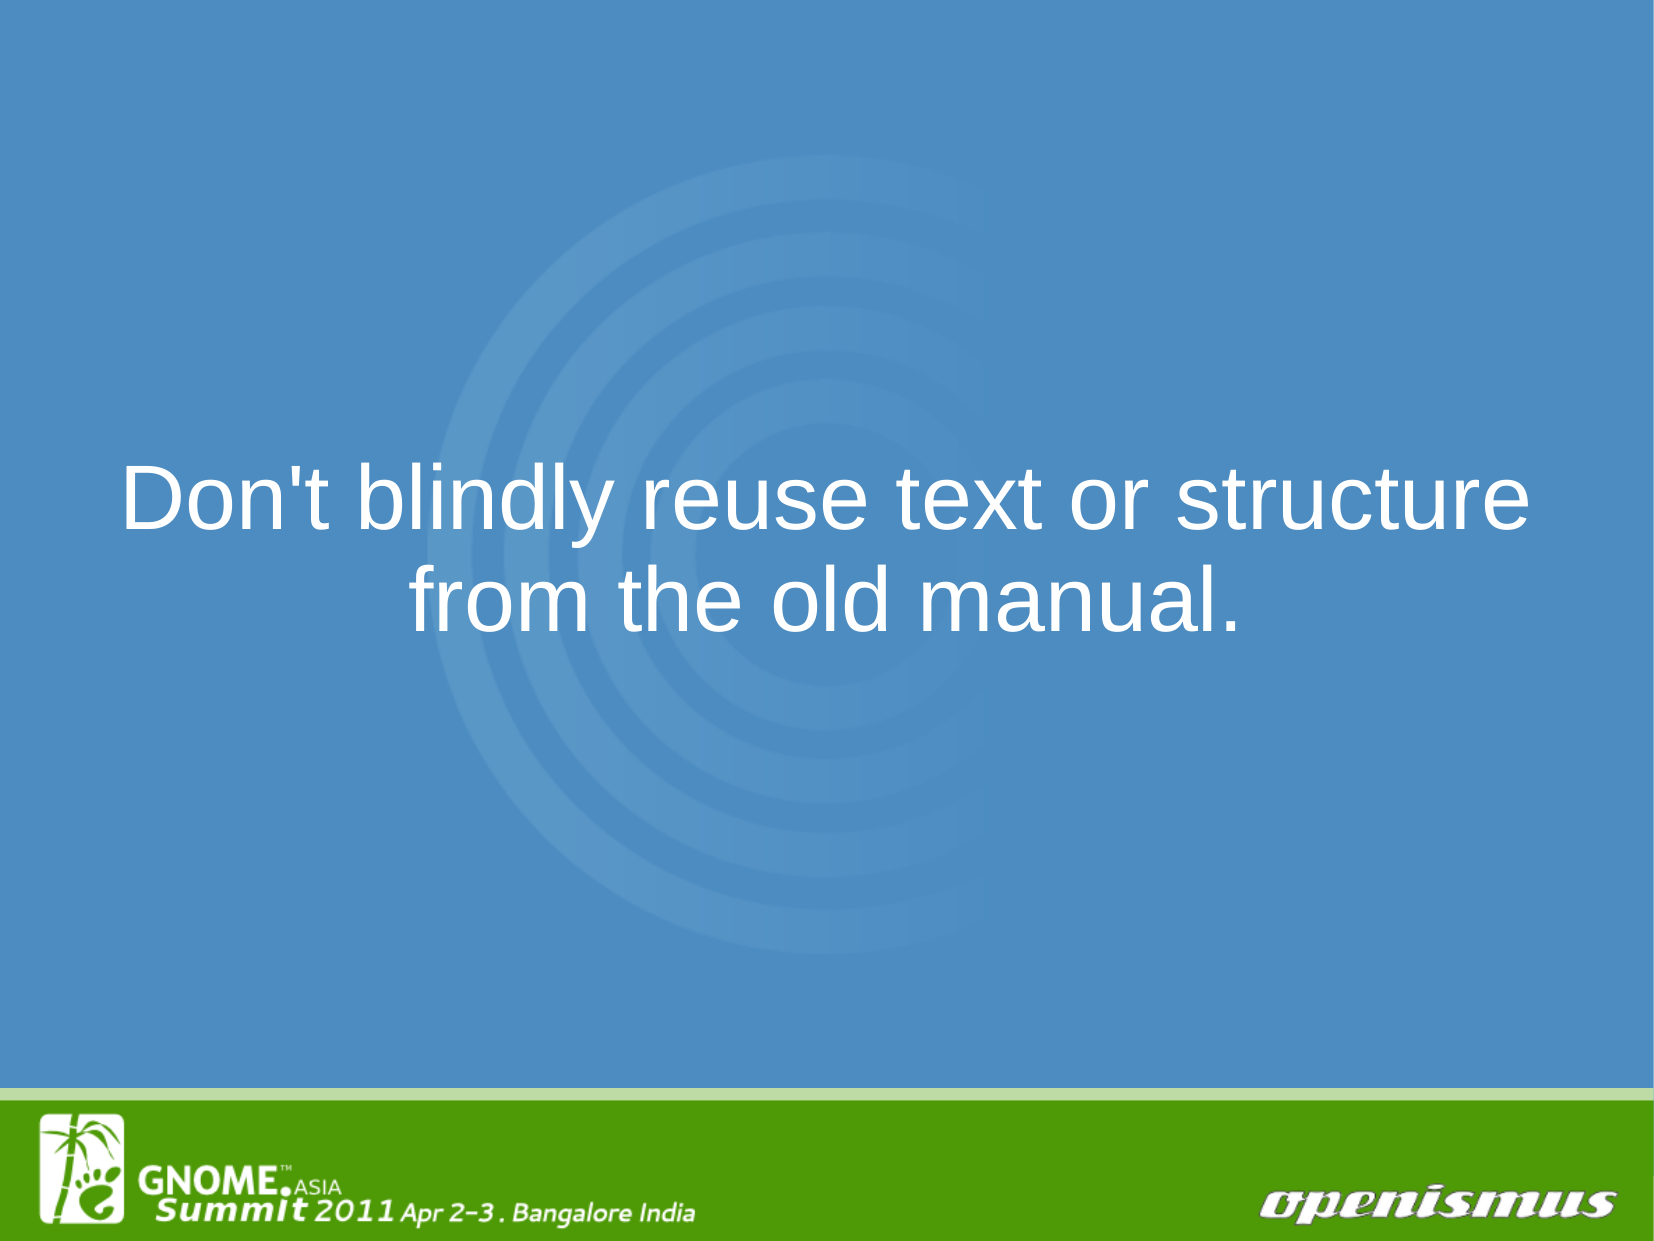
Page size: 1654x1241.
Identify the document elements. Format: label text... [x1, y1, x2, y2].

picture [0, 0, 1654, 1241]
title Don't blindly reuse text or structure from the old manual. [82, 445, 1571, 653]
